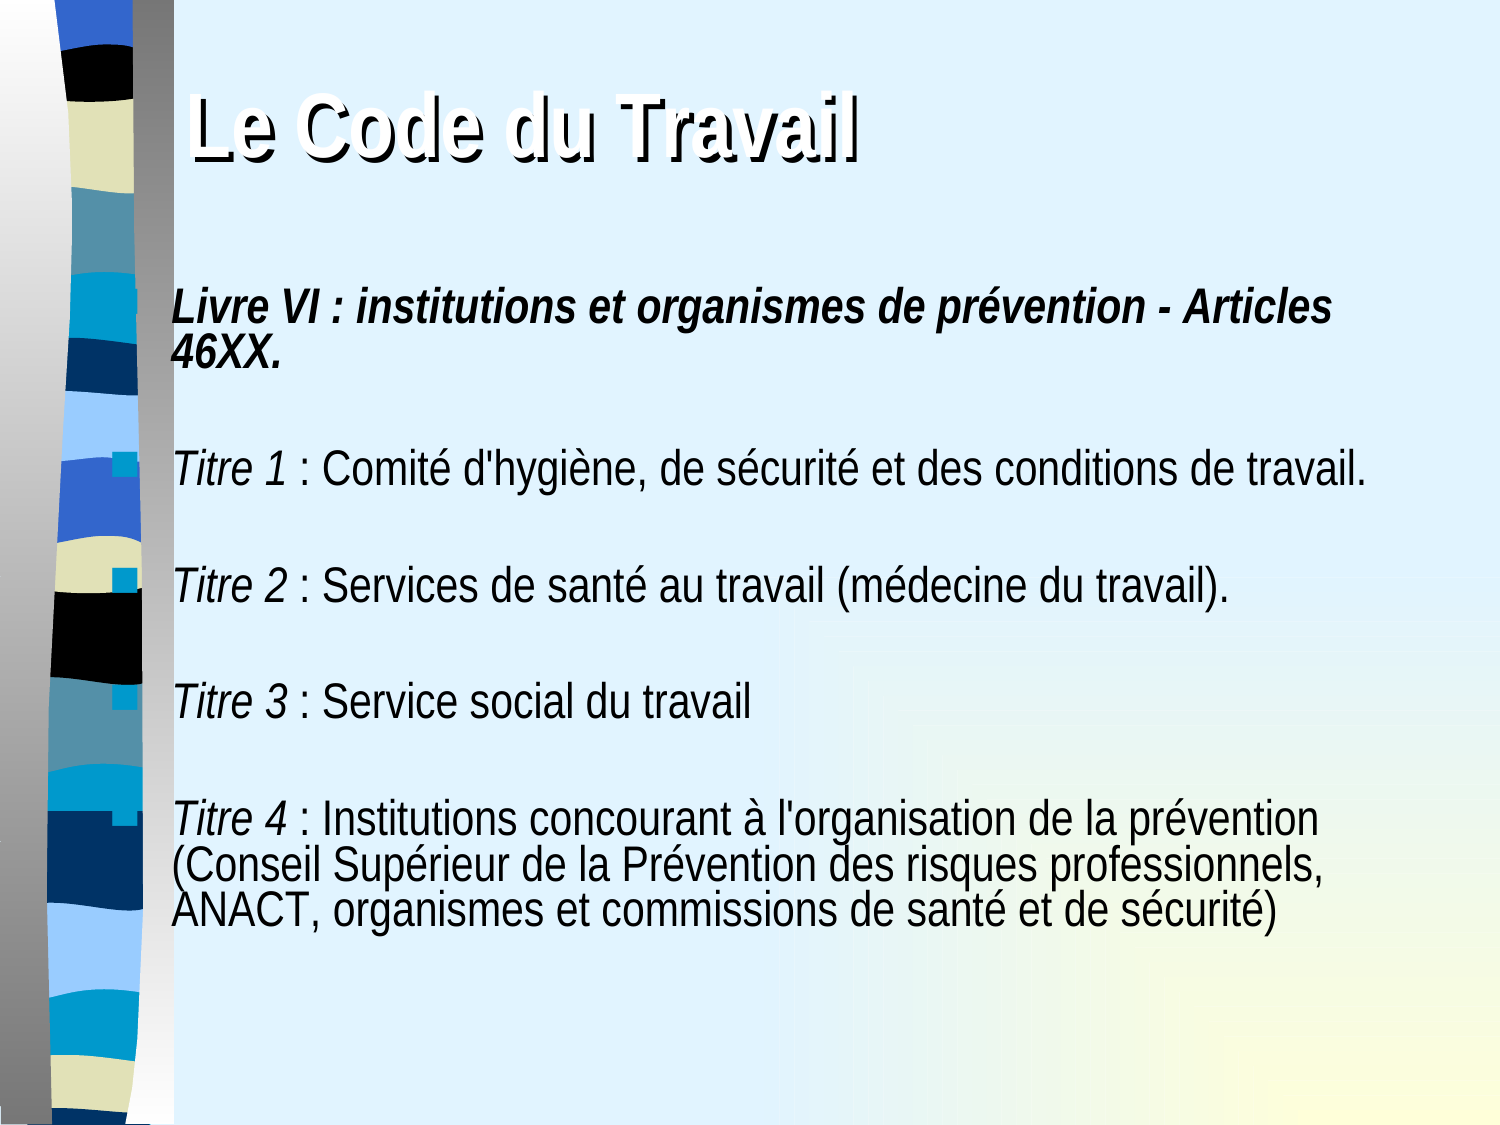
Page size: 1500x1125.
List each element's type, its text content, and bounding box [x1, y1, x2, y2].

list Livre VI : institutions et organismes de prévention - Articles 46XX. Titre 1 : Comité d'hygiène, de sécurité et des conditions de travail. Titre 2 : Services de santé au travail (médecine du travail). Titre 3 : Service social du travail Titre 4 : Institutions concourant à l'organisation de la prévention (Conseil Supérieur de la Prévention des risques professionnels, ANACT, organismes et commissions de santé et de sécurité) [100, 278, 1451, 1022]
title Le Code du Travail [150, 30, 1500, 219]
